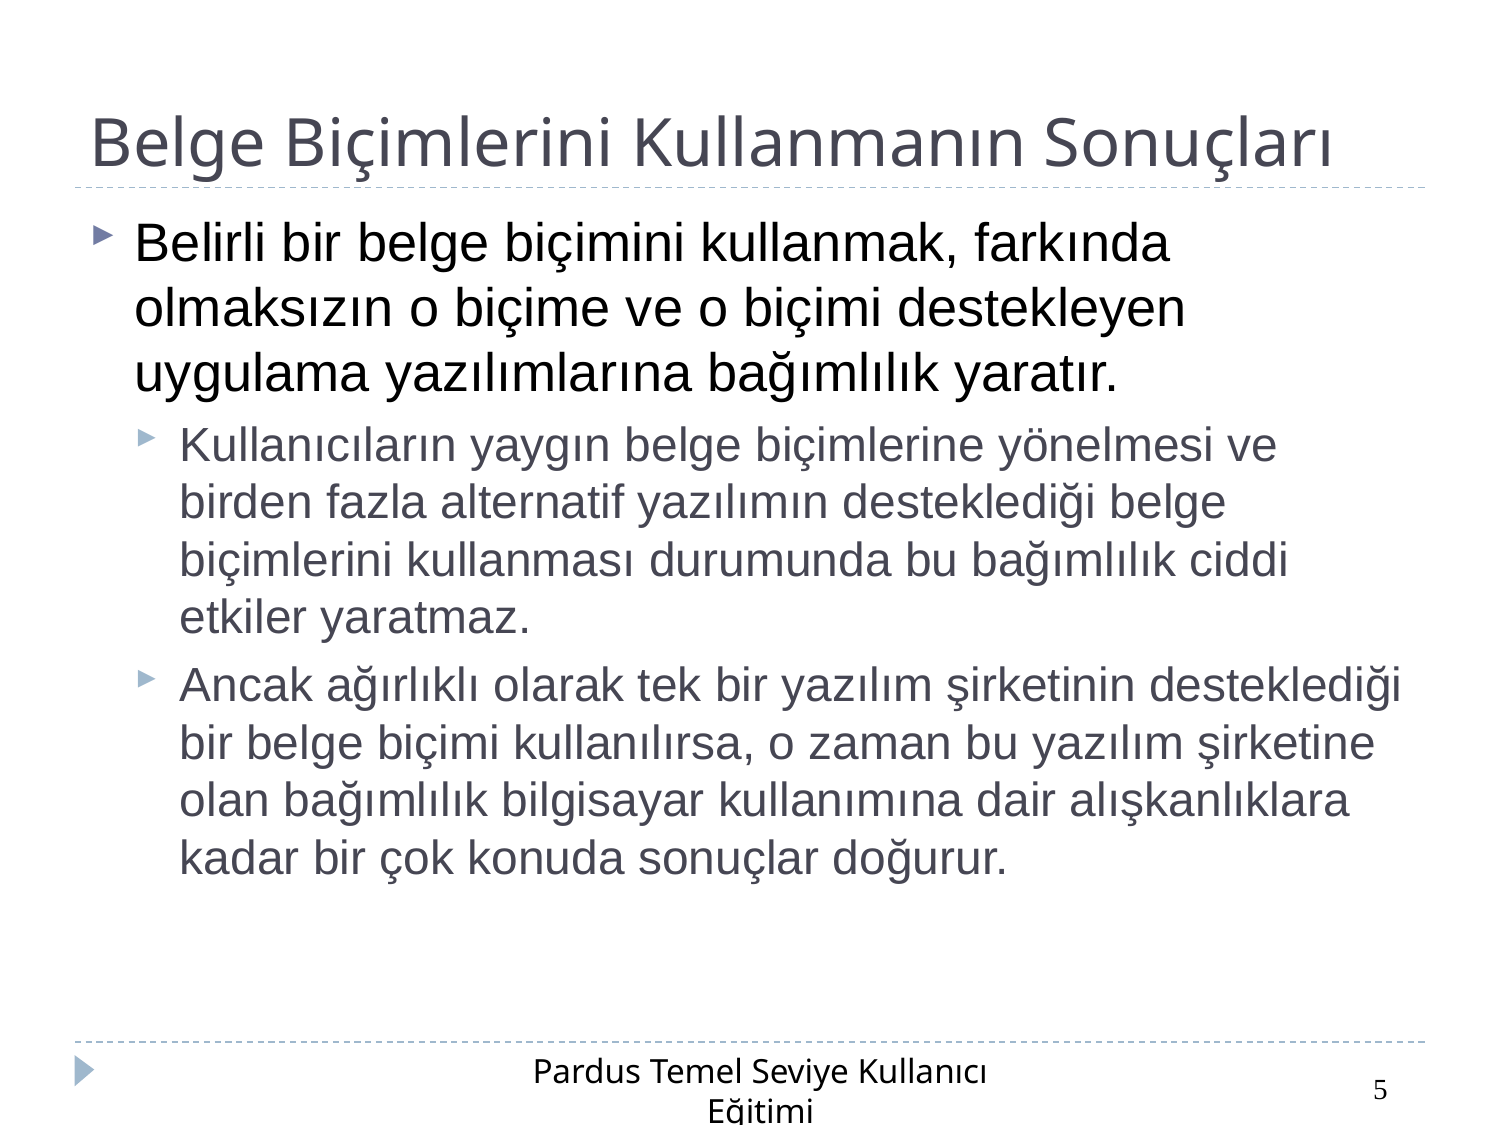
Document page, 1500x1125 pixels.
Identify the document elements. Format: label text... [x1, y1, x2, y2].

title Belge Biçimlerini Kullanmanın Sonuçları [75, 24, 1425, 188]
list Belirli bir belge biçimini kullanmak, farkında olmaksızın o biçime ve o biçimi destekleyen uygulama yazılımlarına bağımlılık yaratır. Kullanıcıların yaygın belge biçimlerine yönelmesi ve birden fazla alternatif yazılımın desteklediği belge biçimlerini kullanması durumunda bu bağımlılık ciddi etkiler yaratmaz. Ancak ağırlıklı olarak tek bir yazılım şirketinin desteklediği bir belge biçimi kullanılırsa, o zaman bu yazılım şirketine olan bağımlılık bilgisayar kullanımına dair alışkanlıklara kadar bir çok konuda sonuçlar doğurur. [75, 200, 1425, 1010]
